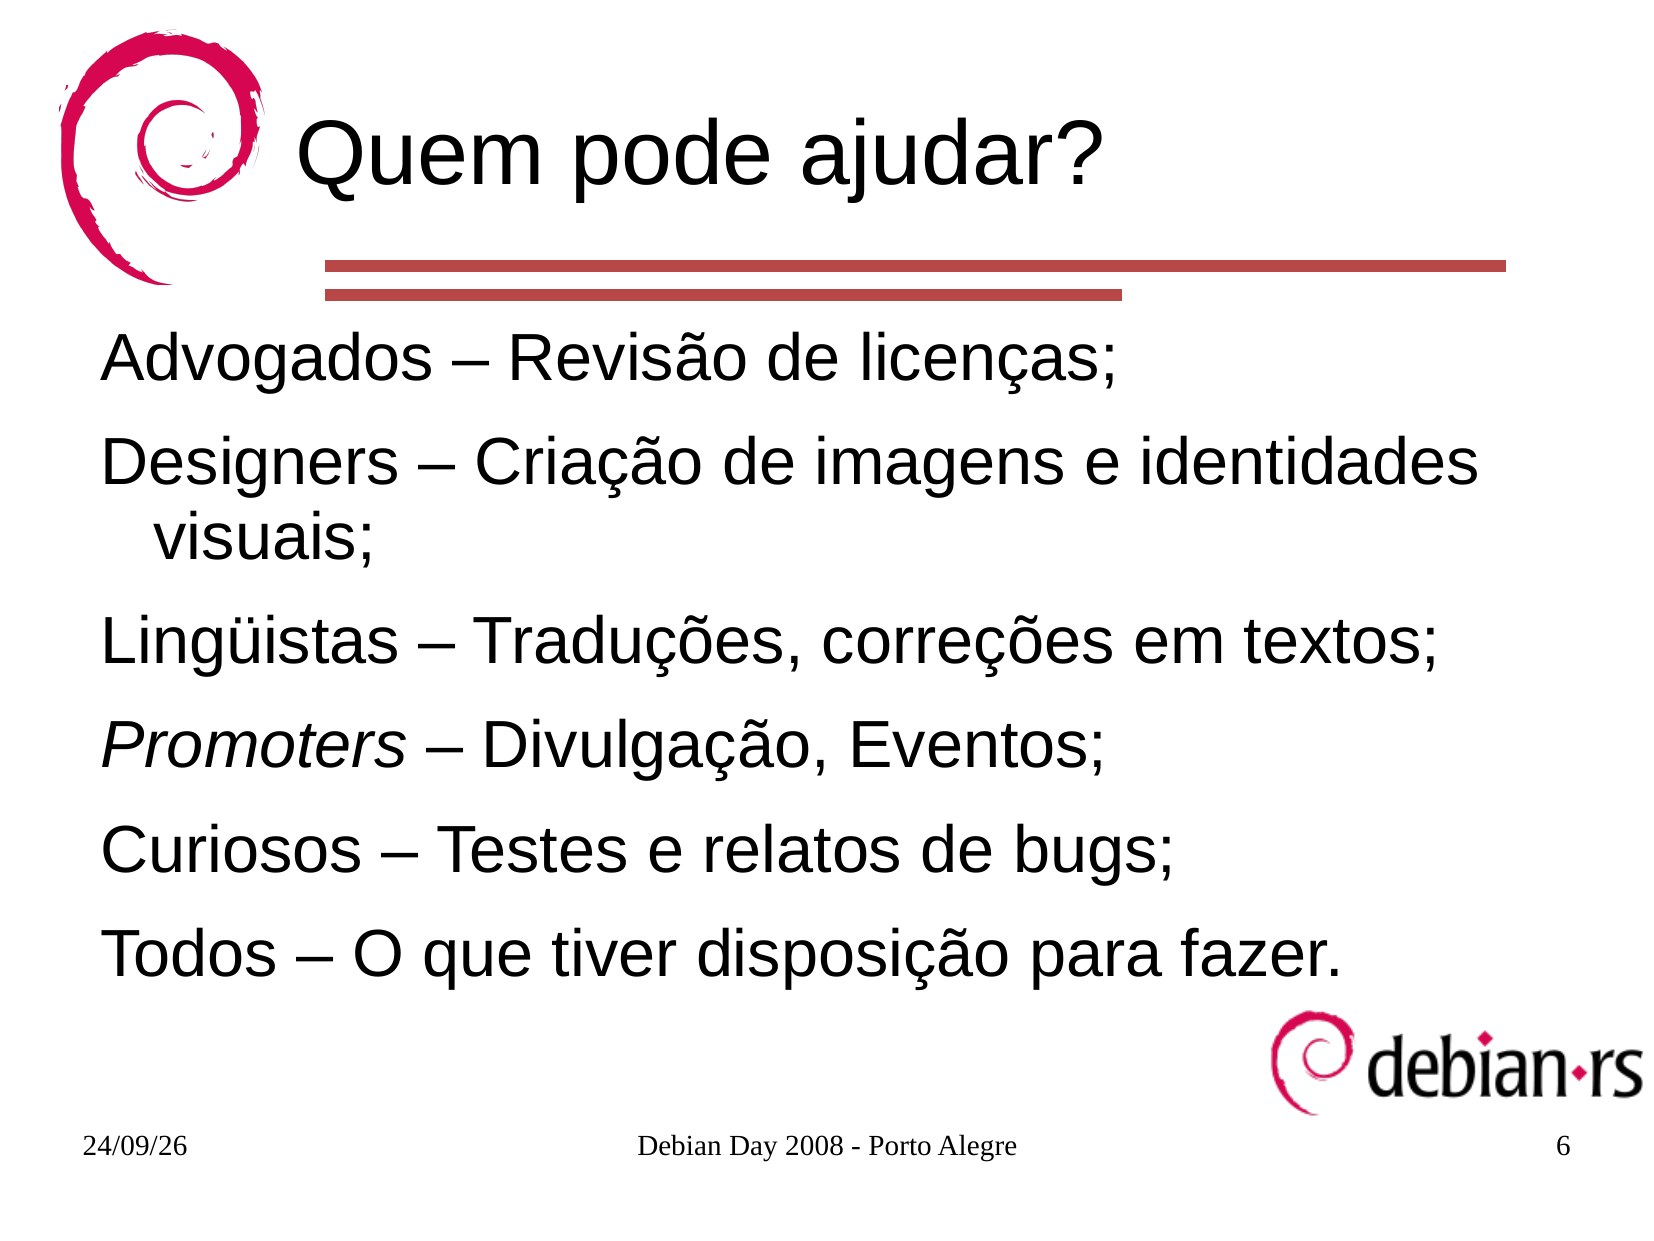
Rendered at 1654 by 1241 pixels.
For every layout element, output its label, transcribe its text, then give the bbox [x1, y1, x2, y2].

title Quem pode ajudar? [295, 56, 1571, 250]
picture [59, 29, 265, 285]
picture [1571, 1006, 1654, 1122]
list Advogados – Revisão de licenças; Designers – Criação de imagens e identidades visuais; Lingüistas – Traduções, correções em textos; Promoters – Divulgação, Eventos; Curiosos – Testes e relatos de bugs; Todos – O que tiver disposição para fazer. [82, 319, 1571, 1123]
